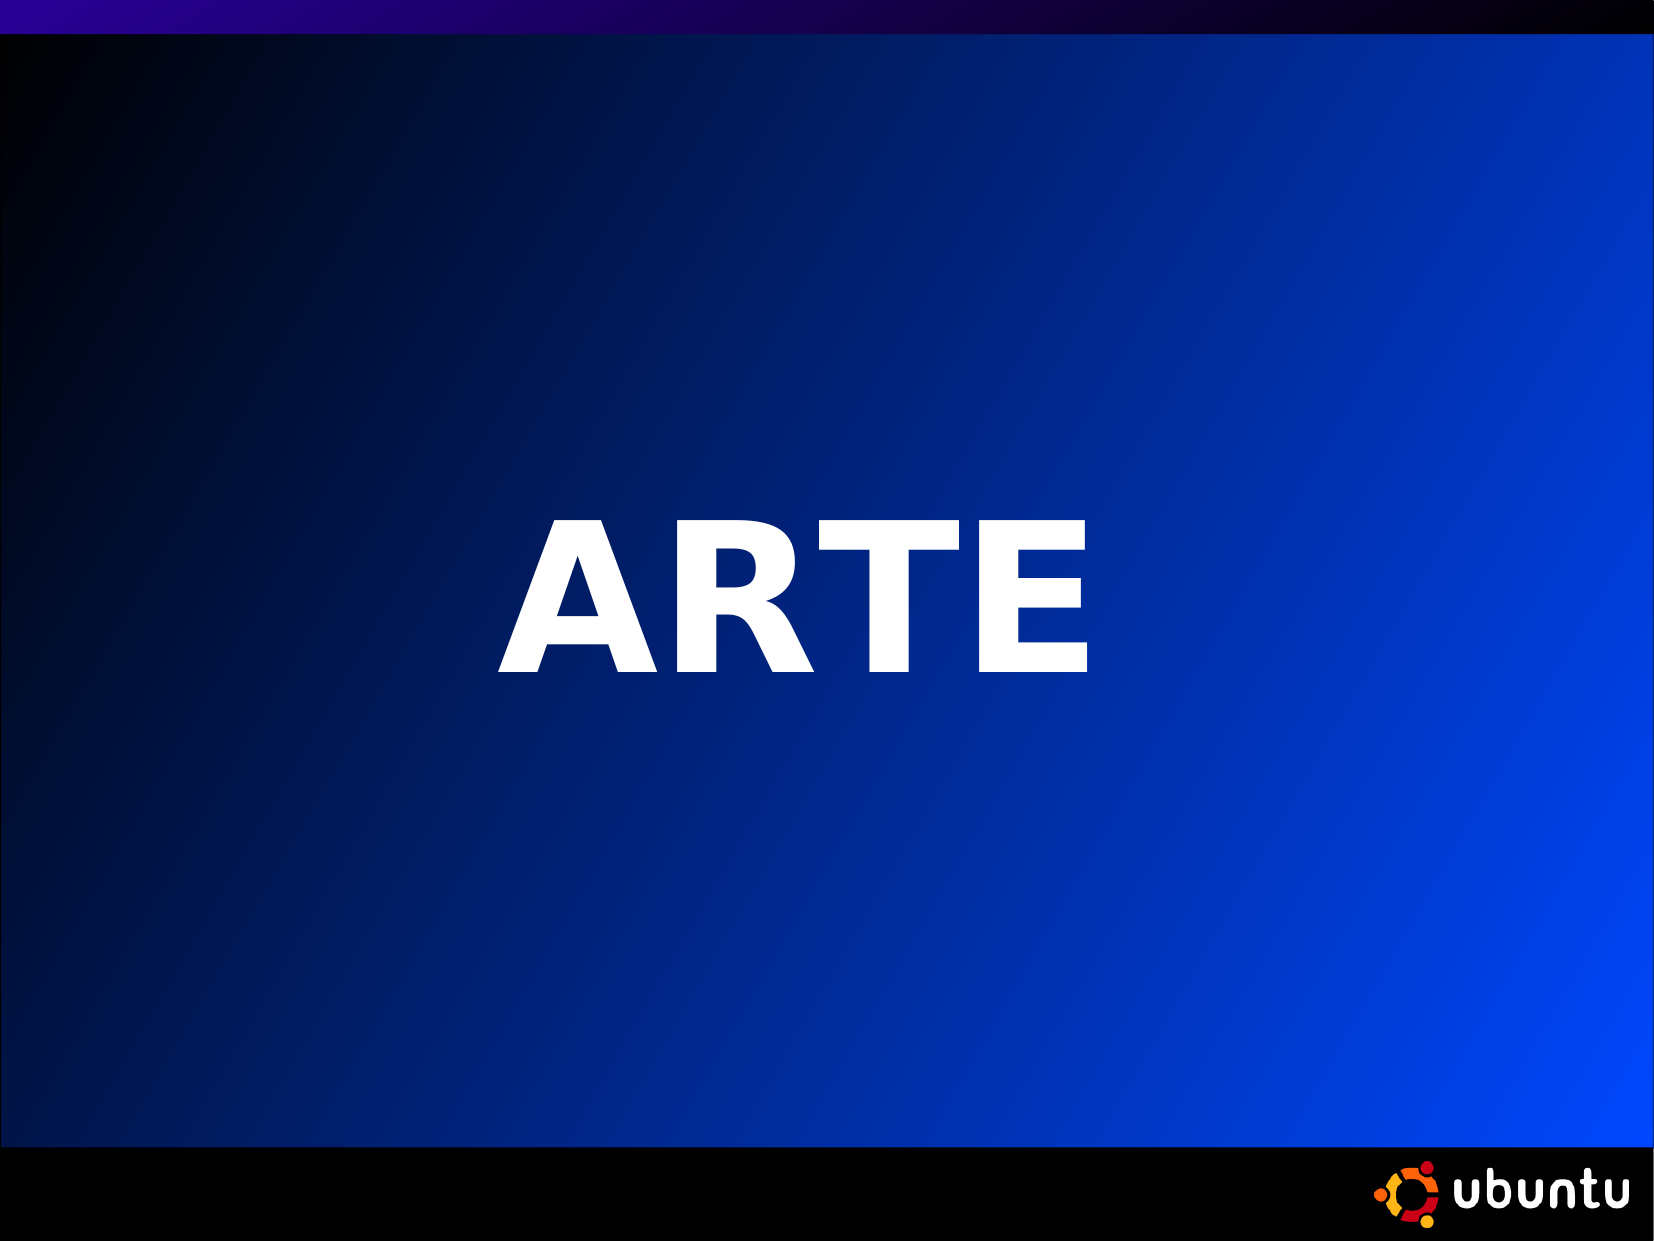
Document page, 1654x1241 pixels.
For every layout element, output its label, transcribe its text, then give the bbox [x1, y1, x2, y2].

picture [1374, 1161, 1629, 1228]
text_box ARTE [497, 477, 1104, 720]
text_box [0, 0, 1654, 1241]
